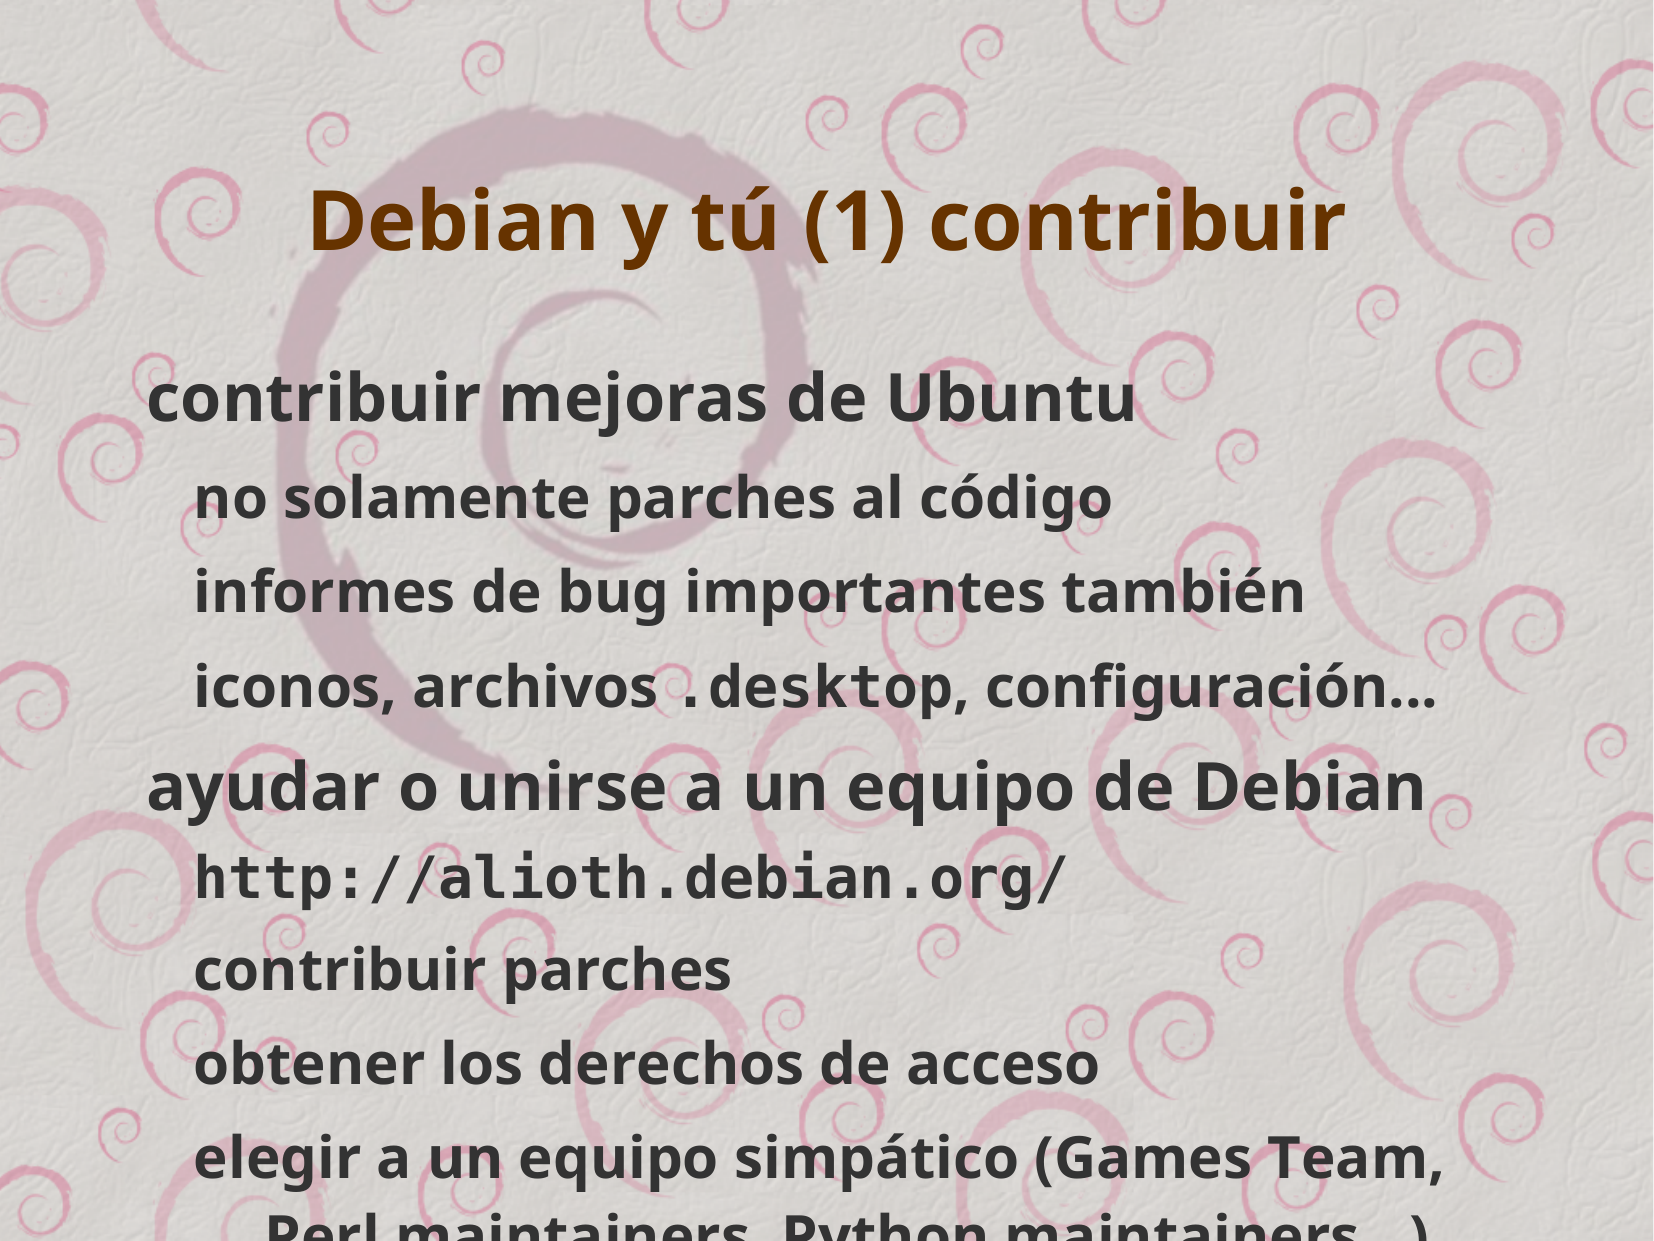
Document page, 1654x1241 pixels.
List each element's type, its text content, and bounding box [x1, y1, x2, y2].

list contribuir mejoras de Ubuntu no solamente parches al código informes de bug importantes también iconos, archivos .desktop, configuración... ayudar o unirse a un equipo de Debian http://alioth.debian.org/ contribuir parches obtener los derechos de acceso elegir a un equipo simpático (Games Team, Perl maintainers, Python maintainers...) [134, 350, 1516, 1165]
picture [964, 1232, 976, 1241]
picture [408, 1232, 419, 1241]
picture [1281, 1231, 1293, 1237]
picture [634, 1232, 646, 1241]
picture [0, 0, 1654, 1241]
title Debian y tú (1) contribuir [121, 114, 1534, 322]
picture [672, 1231, 684, 1237]
picture [889, 1232, 901, 1241]
picture [795, 1223, 806, 1235]
picture [278, 1223, 289, 1235]
picture [1244, 1232, 1256, 1241]
picture [1017, 1232, 1028, 1241]
picture [518, 1232, 530, 1241]
picture [926, 1232, 940, 1241]
picture [1037, 1232, 1048, 1241]
picture [428, 1232, 439, 1241]
picture [1127, 1232, 1139, 1241]
picture [313, 1231, 325, 1237]
